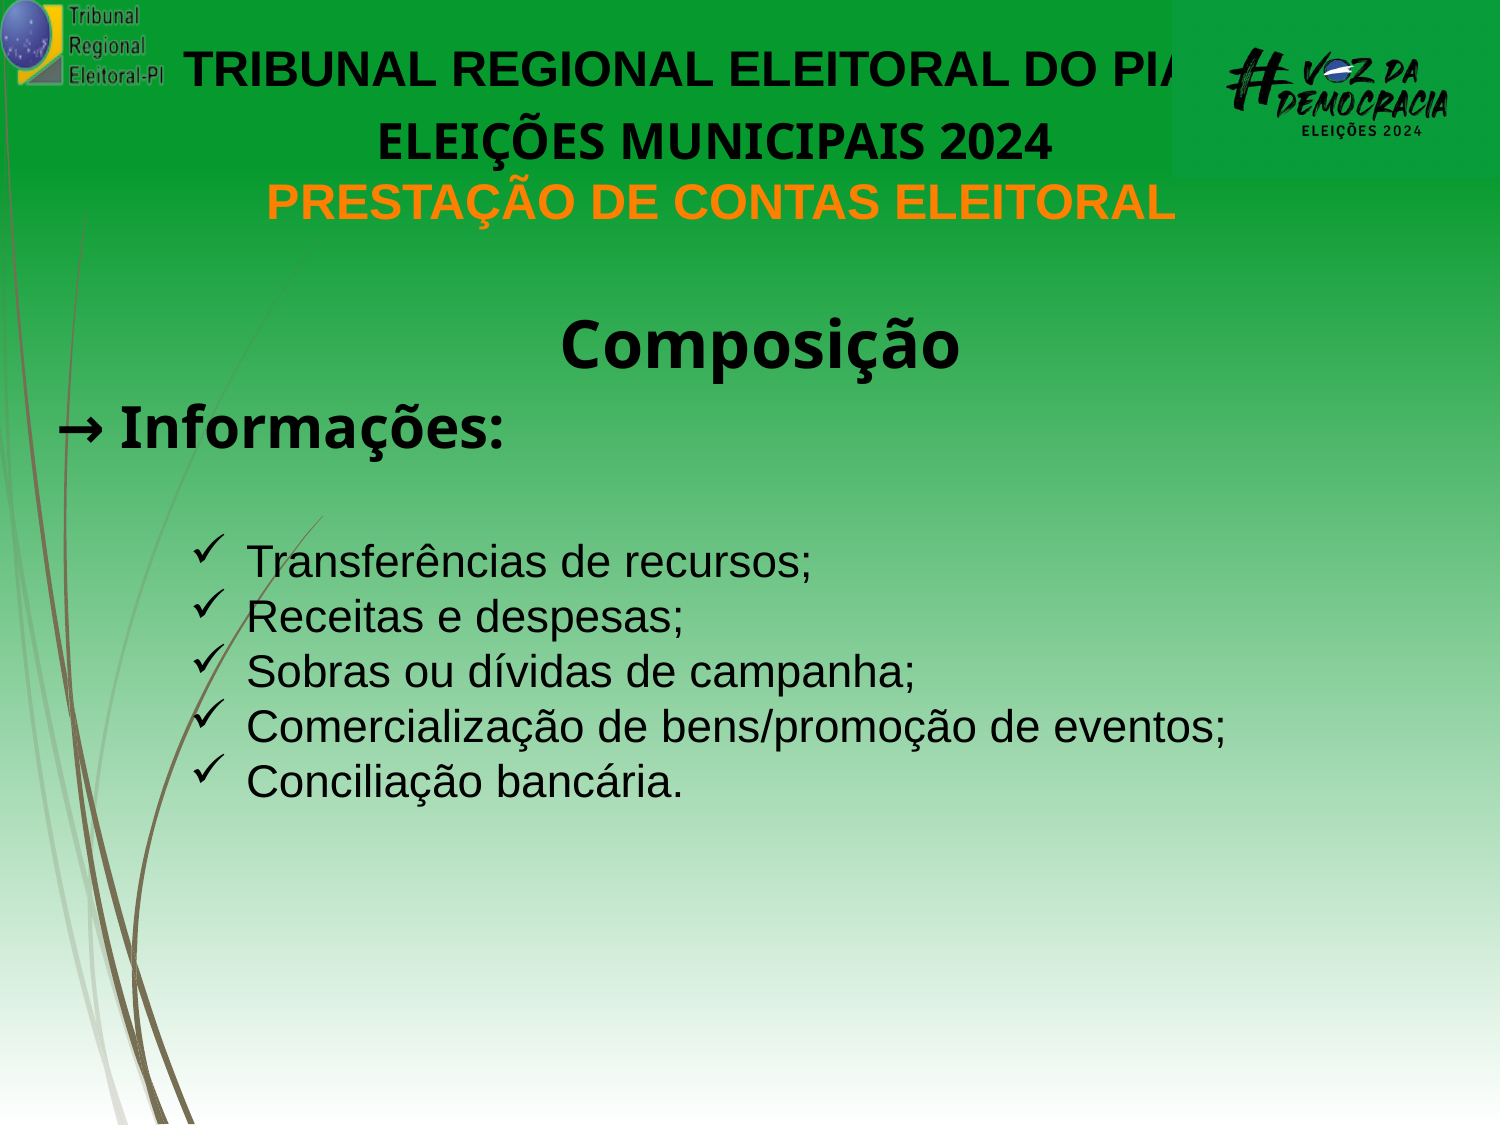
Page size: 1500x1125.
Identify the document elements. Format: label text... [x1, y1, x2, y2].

text_box TRIBUNAL REGIONAL ELEITORAL DO PIAUÍ ELEIÇÕES MUNICIPAIS 2024 PRESTAÇÃO DE CONTAS ELEITORAL [0, 0, 1477, 214]
text_box Composição → Informações: Transferências de recursos; Receitas e despesas; Sobras ou dívidas de campanha; Comercialização de bens/promoção de eventos; Conciliação bancária. [23, 249, 1498, 1099]
picture [0, 0, 178, 94]
picture [1172, 0, 1500, 178]
